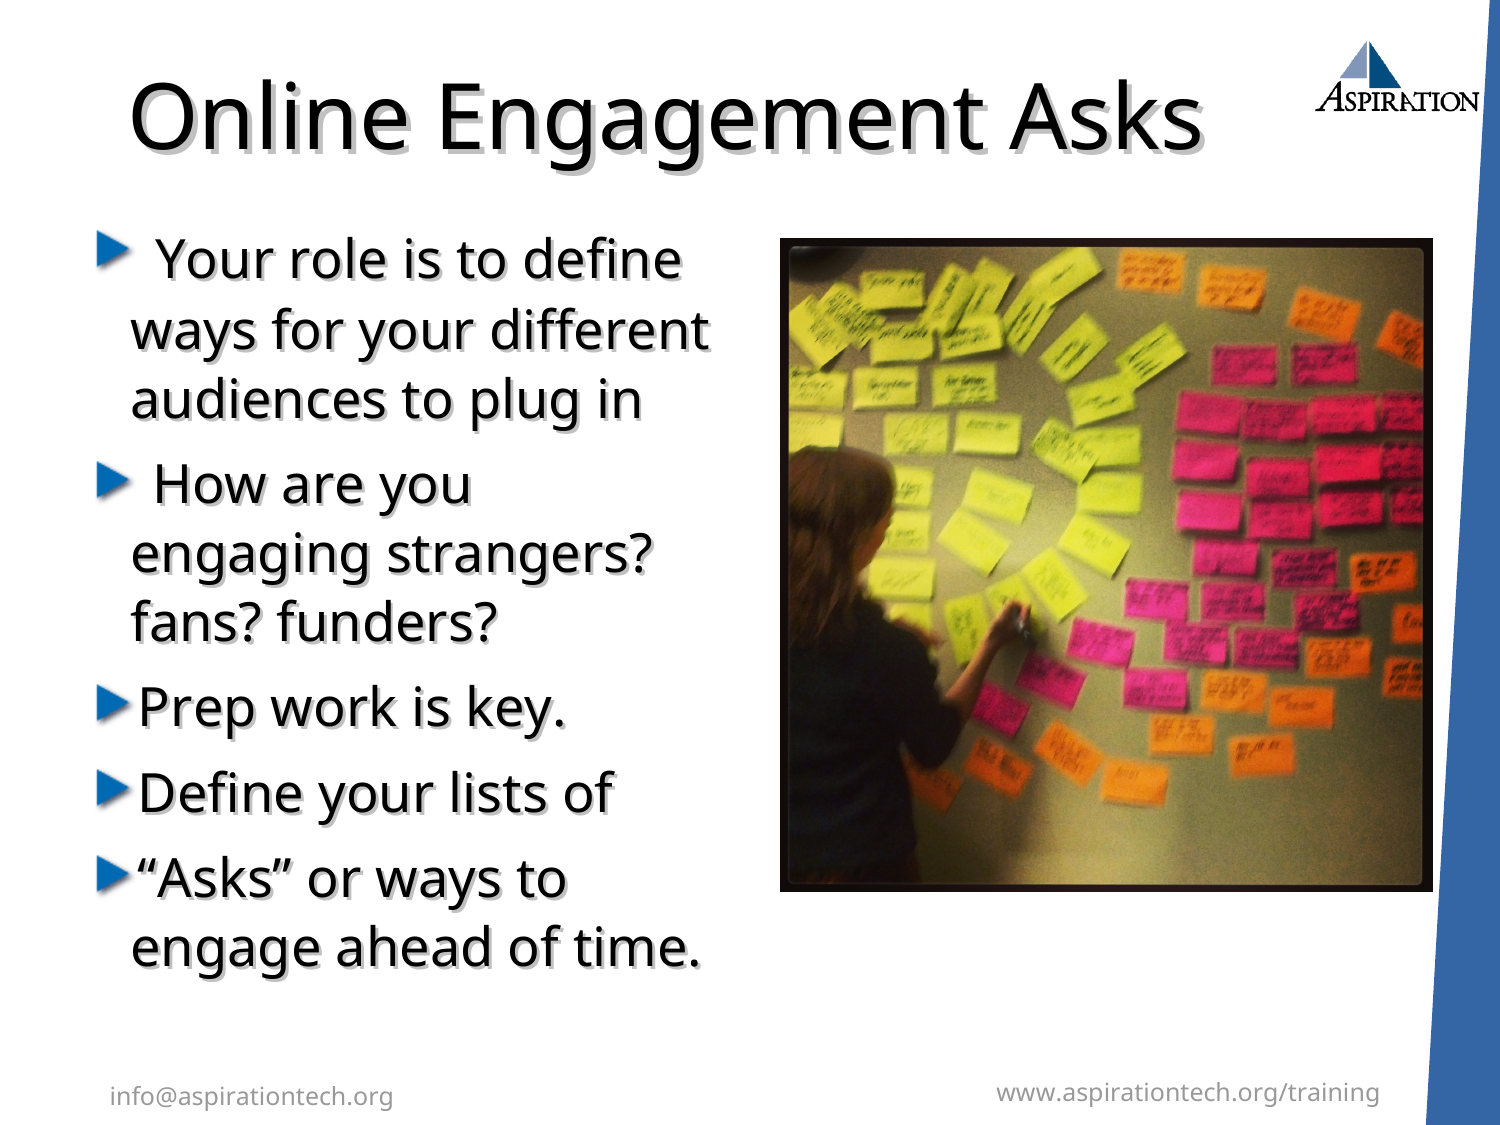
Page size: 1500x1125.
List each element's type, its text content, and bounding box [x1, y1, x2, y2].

title Online Engagement Asks [49, 19, 1284, 206]
list Your role is to define ways for your different audiences to plug in How are you engaging strangers? fans? funders? Prep work is key. Define your lists of “Asks” or ways to engage ahead of time. [38, 206, 721, 1051]
picture [1315, 41, 1480, 120]
picture [780, 238, 1433, 892]
